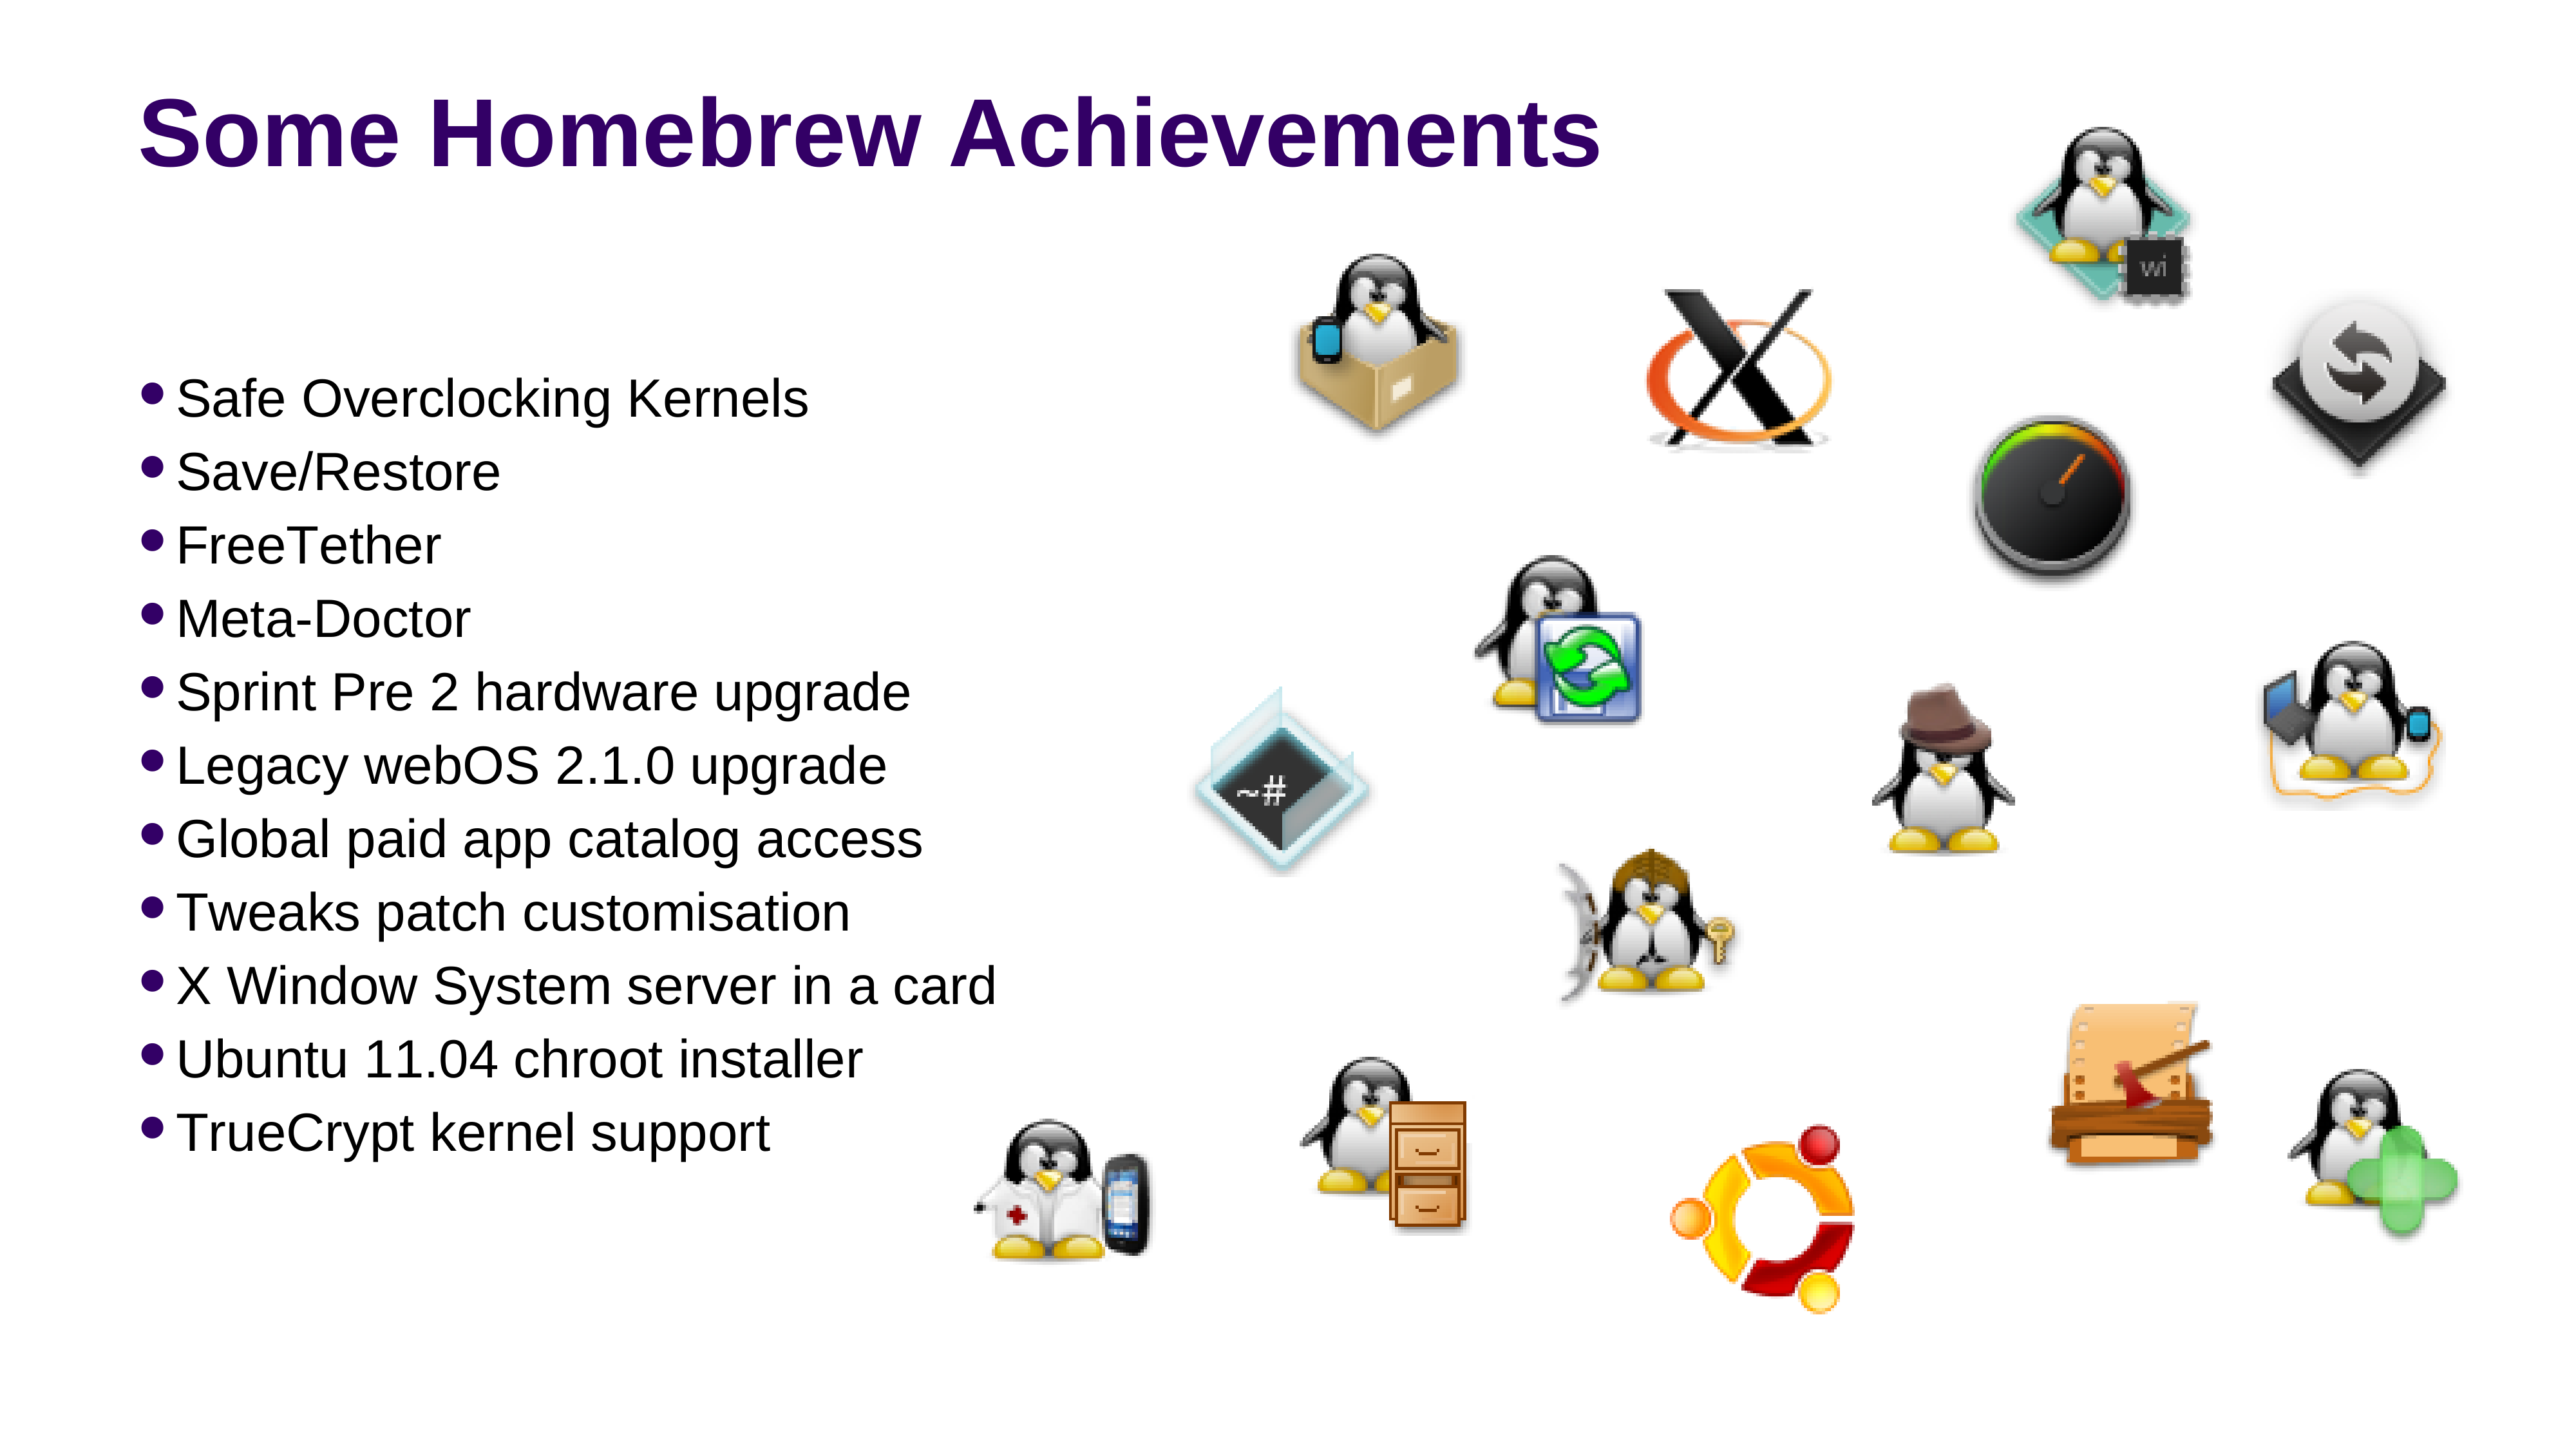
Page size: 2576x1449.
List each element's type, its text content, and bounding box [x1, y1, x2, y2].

picture [1553, 828, 1744, 1019]
picture [1187, 687, 1378, 877]
picture [1958, 401, 2148, 591]
picture [1288, 1045, 1479, 1236]
picture [2255, 620, 2446, 811]
picture [1466, 547, 1657, 737]
picture [1283, 254, 1474, 445]
picture [1848, 675, 2039, 866]
picture [1644, 272, 1835, 462]
picture [1670, 1124, 1861, 1314]
title Some Homebrew Achievements [128, 26, 2120, 300]
list Safe Overclocking Kernels Save/Restore FreeTether Meta-Doctor Sprint Pre 2 hardware upgrade Legacy webOS 2.1.0 upgrade Global paid app catalog access Tweaks patch customisation X Window System server in a card Ubuntu 11.04 chroot installer TrueCrypt kernel support [128, 363, 2447, 1340]
picture [2040, 992, 2231, 1184]
picture [2276, 1054, 2467, 1245]
picture [2264, 289, 2455, 479]
picture [2008, 121, 2199, 312]
picture [965, 1098, 1156, 1289]
